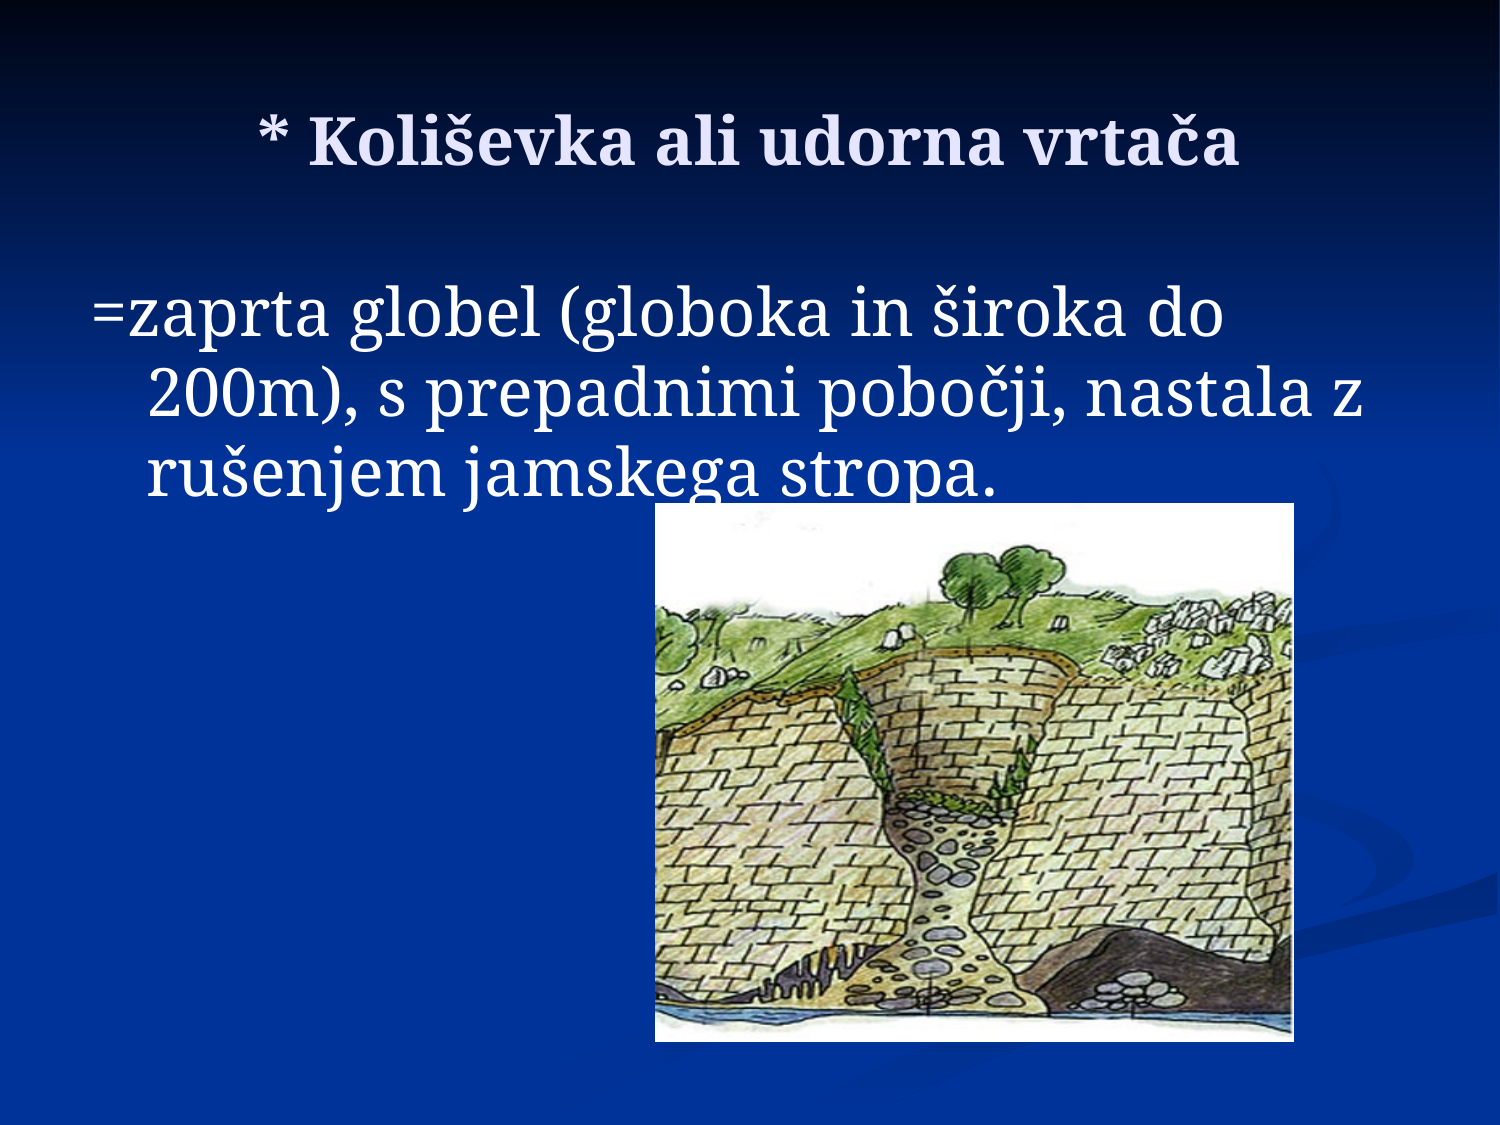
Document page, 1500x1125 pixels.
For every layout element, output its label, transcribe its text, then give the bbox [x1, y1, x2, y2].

title * Koliševka ali udorna vrtača [75, 45, 1425, 233]
list =zaprta globel (globoka in široka do 200m), s prepadnimi pobočji, nastala z rušenjem jamskega stropa. [75, 262, 1425, 1005]
picture [655, 503, 1294, 1042]
